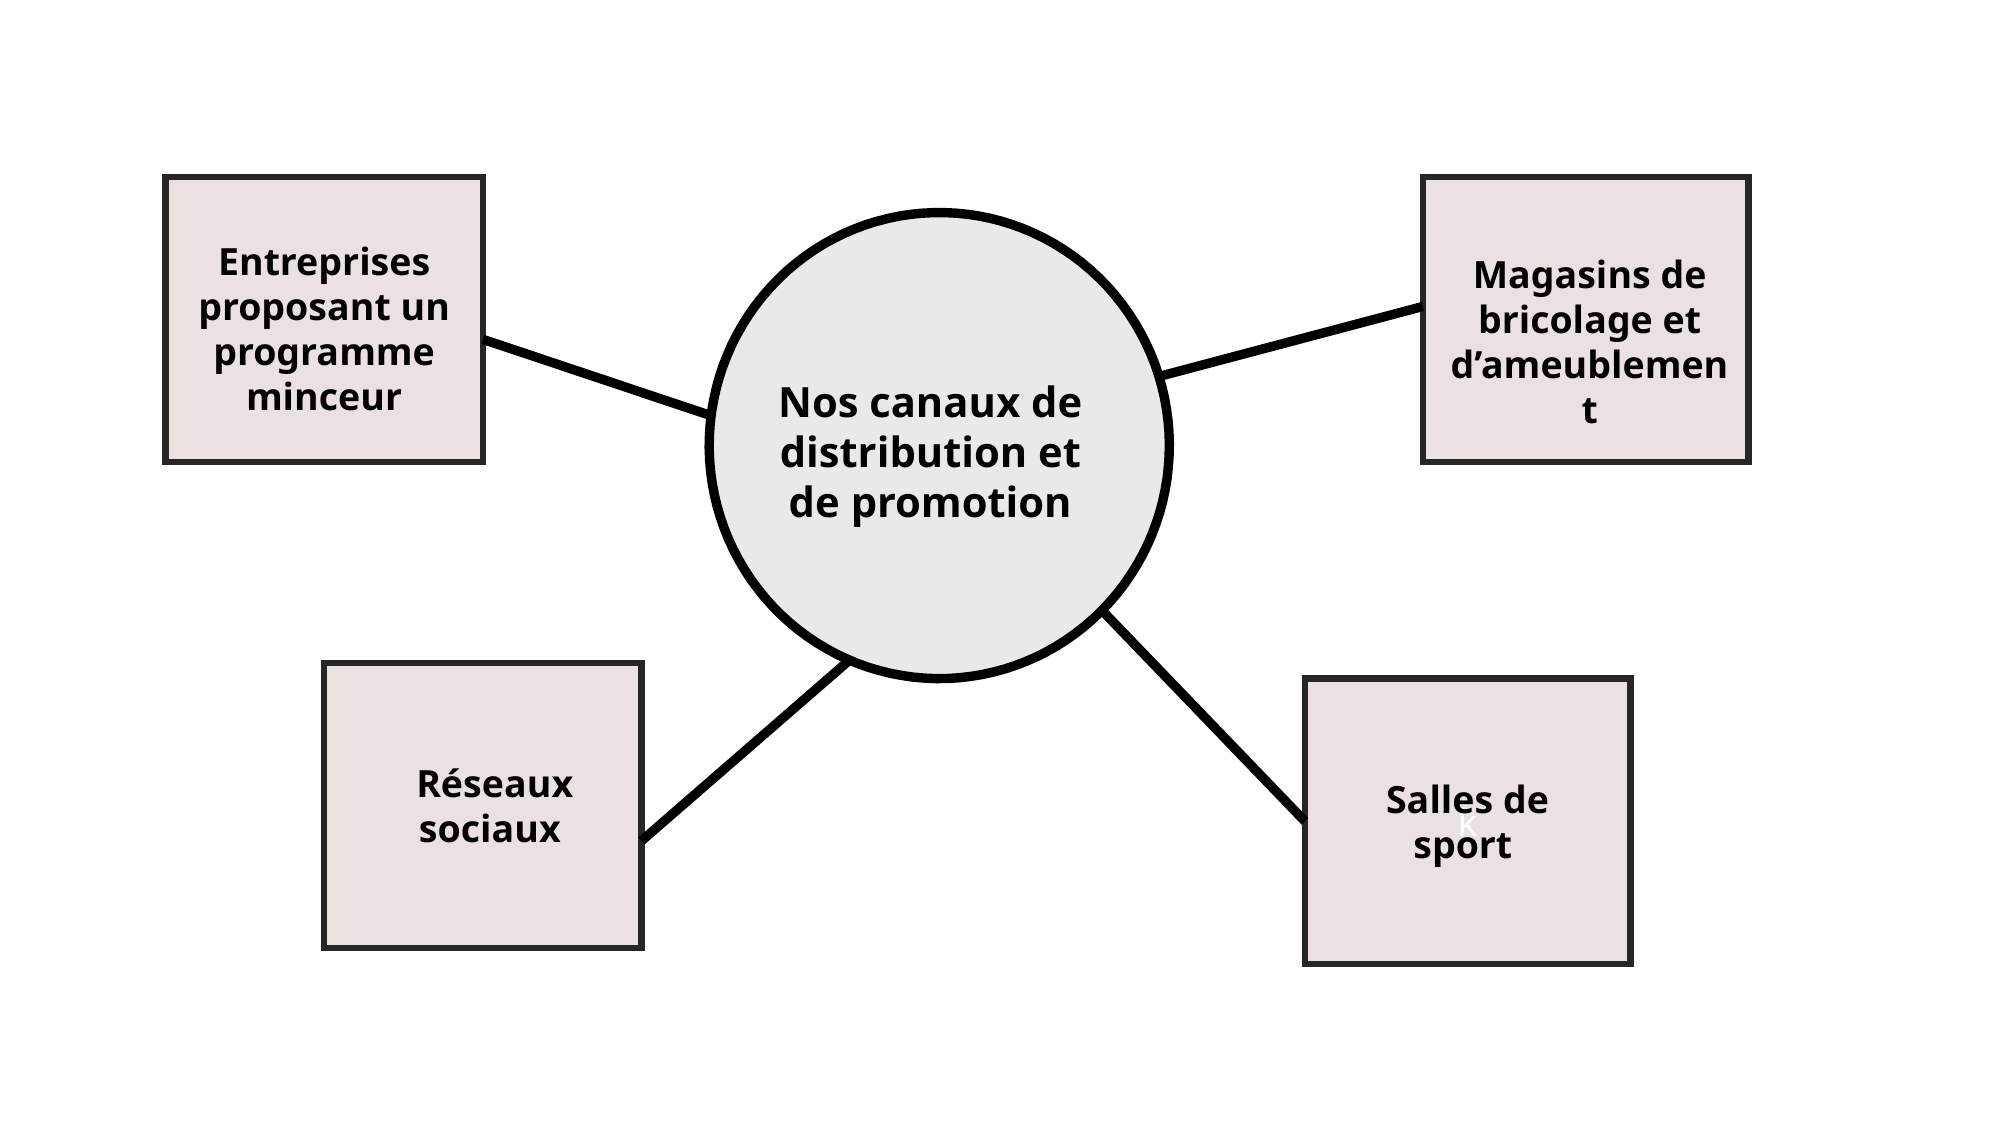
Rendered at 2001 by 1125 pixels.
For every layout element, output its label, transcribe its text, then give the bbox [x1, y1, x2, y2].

text_box Nos canaux de distribution et de promotion [742, 368, 1119, 536]
text_box [1423, 177, 1749, 462]
text_box Entreprises proposant un programme minceur [182, 230, 467, 427]
text_box [116, 159, 644, 481]
text_box [324, 663, 641, 948]
text_box Salles de sport [1353, 768, 1583, 875]
text_box [709, 212, 1170, 679]
text_box Réseaux sociaux [388, 752, 602, 859]
text_box k [1305, 679, 1631, 964]
text_box Magasins de bricolage et d’ameublement [1431, 243, 1749, 396]
